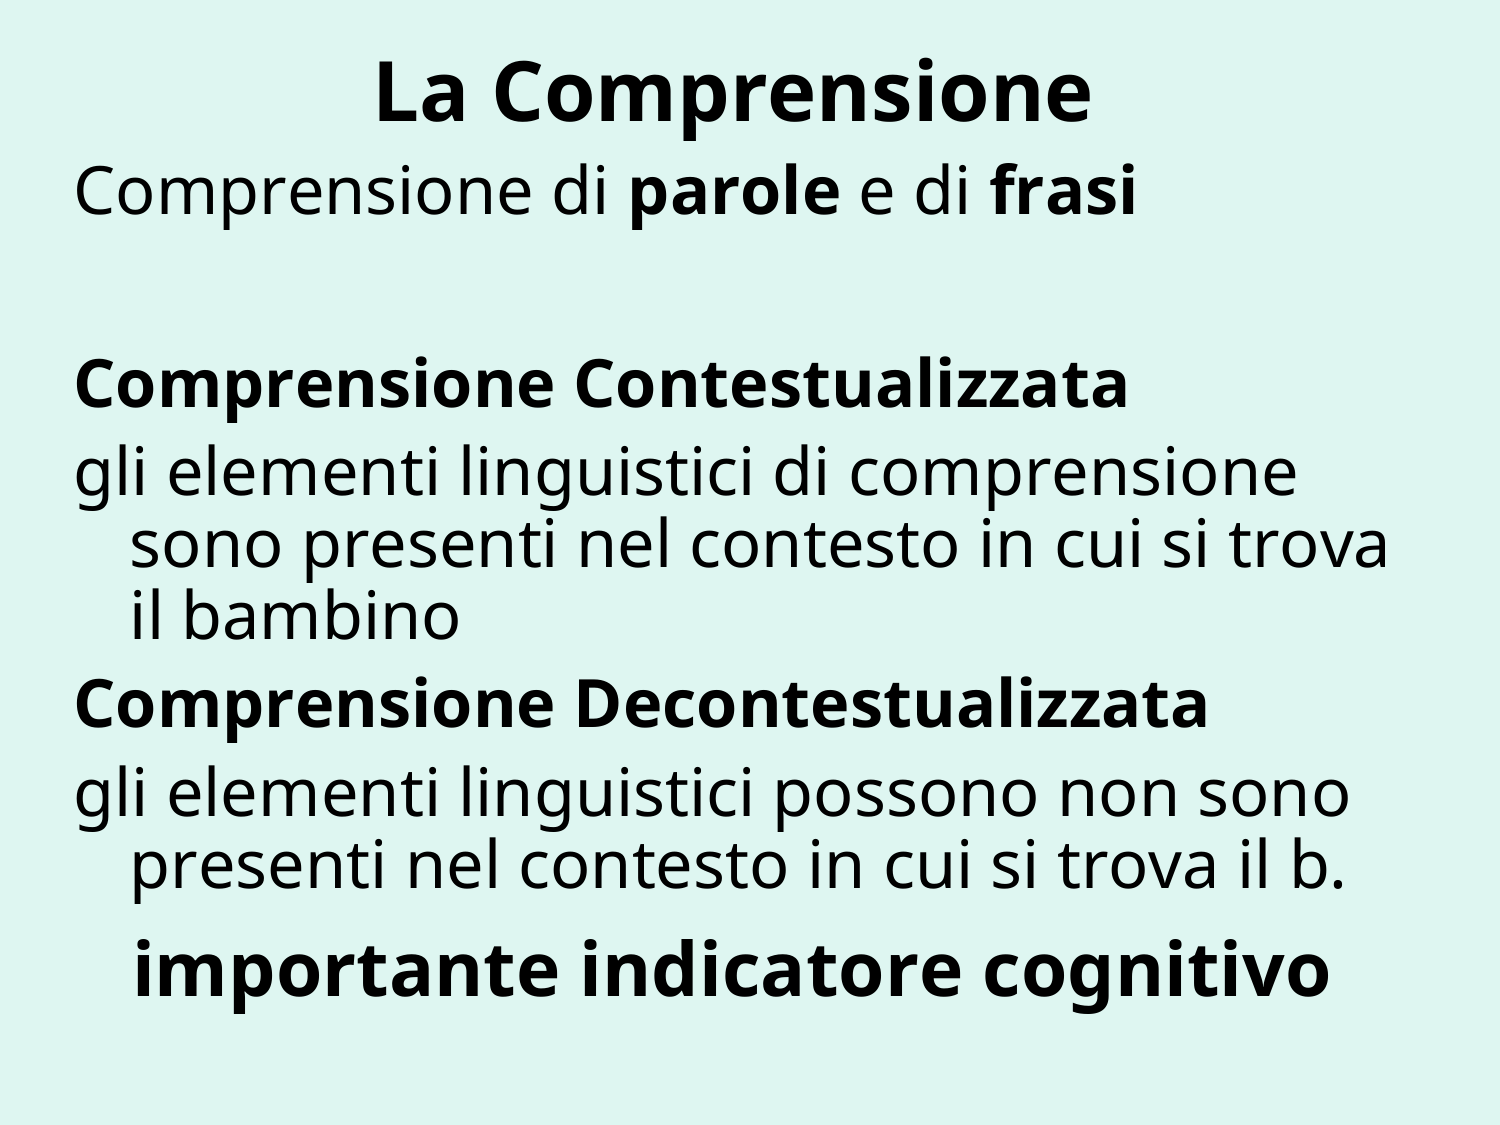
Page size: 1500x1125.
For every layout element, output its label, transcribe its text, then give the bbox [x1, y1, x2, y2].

title La Comprensione [58, 30, 1409, 146]
list Comprensione di parole e di frasi Comprensione Contestualizzata gli elementi linguistici di comprensione sono presenti nel contesto in cui si trova il bambino Comprensione Decontestualizzata gli elementi linguistici possono non sono presenti nel contesto in cui si trova il b. importante indicatore cognitivo [58, 140, 1429, 1020]
